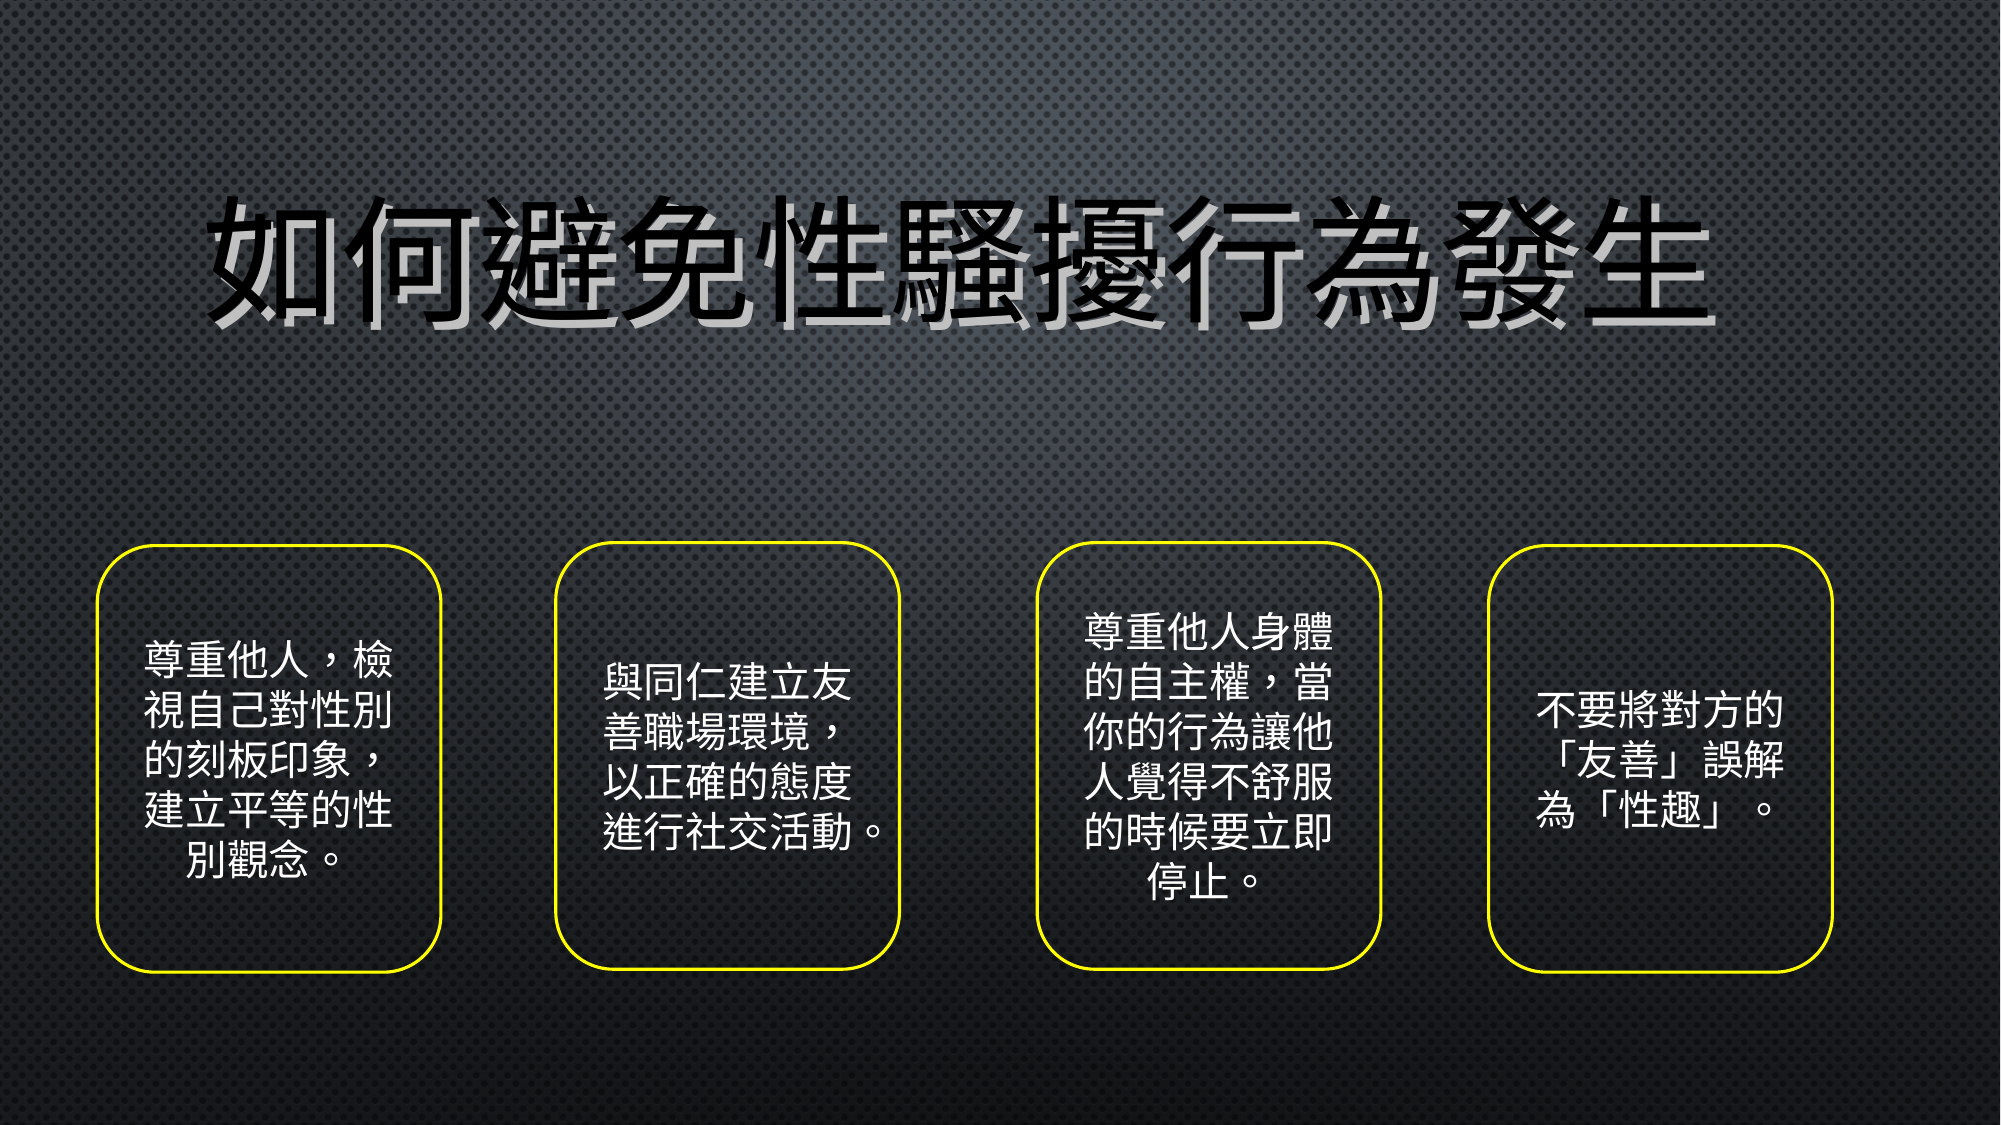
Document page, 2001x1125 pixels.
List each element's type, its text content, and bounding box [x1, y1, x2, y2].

text_box 尊重他人身體的自主權，當你的行為讓他人覺得不舒服的時候要立即停止。 [1037, 542, 1381, 970]
text_box 與同仁建立友善職場環境，以正確的態度進行社交活動。 [555, 542, 900, 970]
text_box 不要將對方的「友善」誤解為「性趣」。 [1488, 545, 1833, 973]
text_box 尊重他人，檢視自己對性別的刻板印象，建立平等的性別觀念。 [97, 545, 441, 973]
title 如何避免性騷擾行為發生 [187, 99, 1813, 413]
